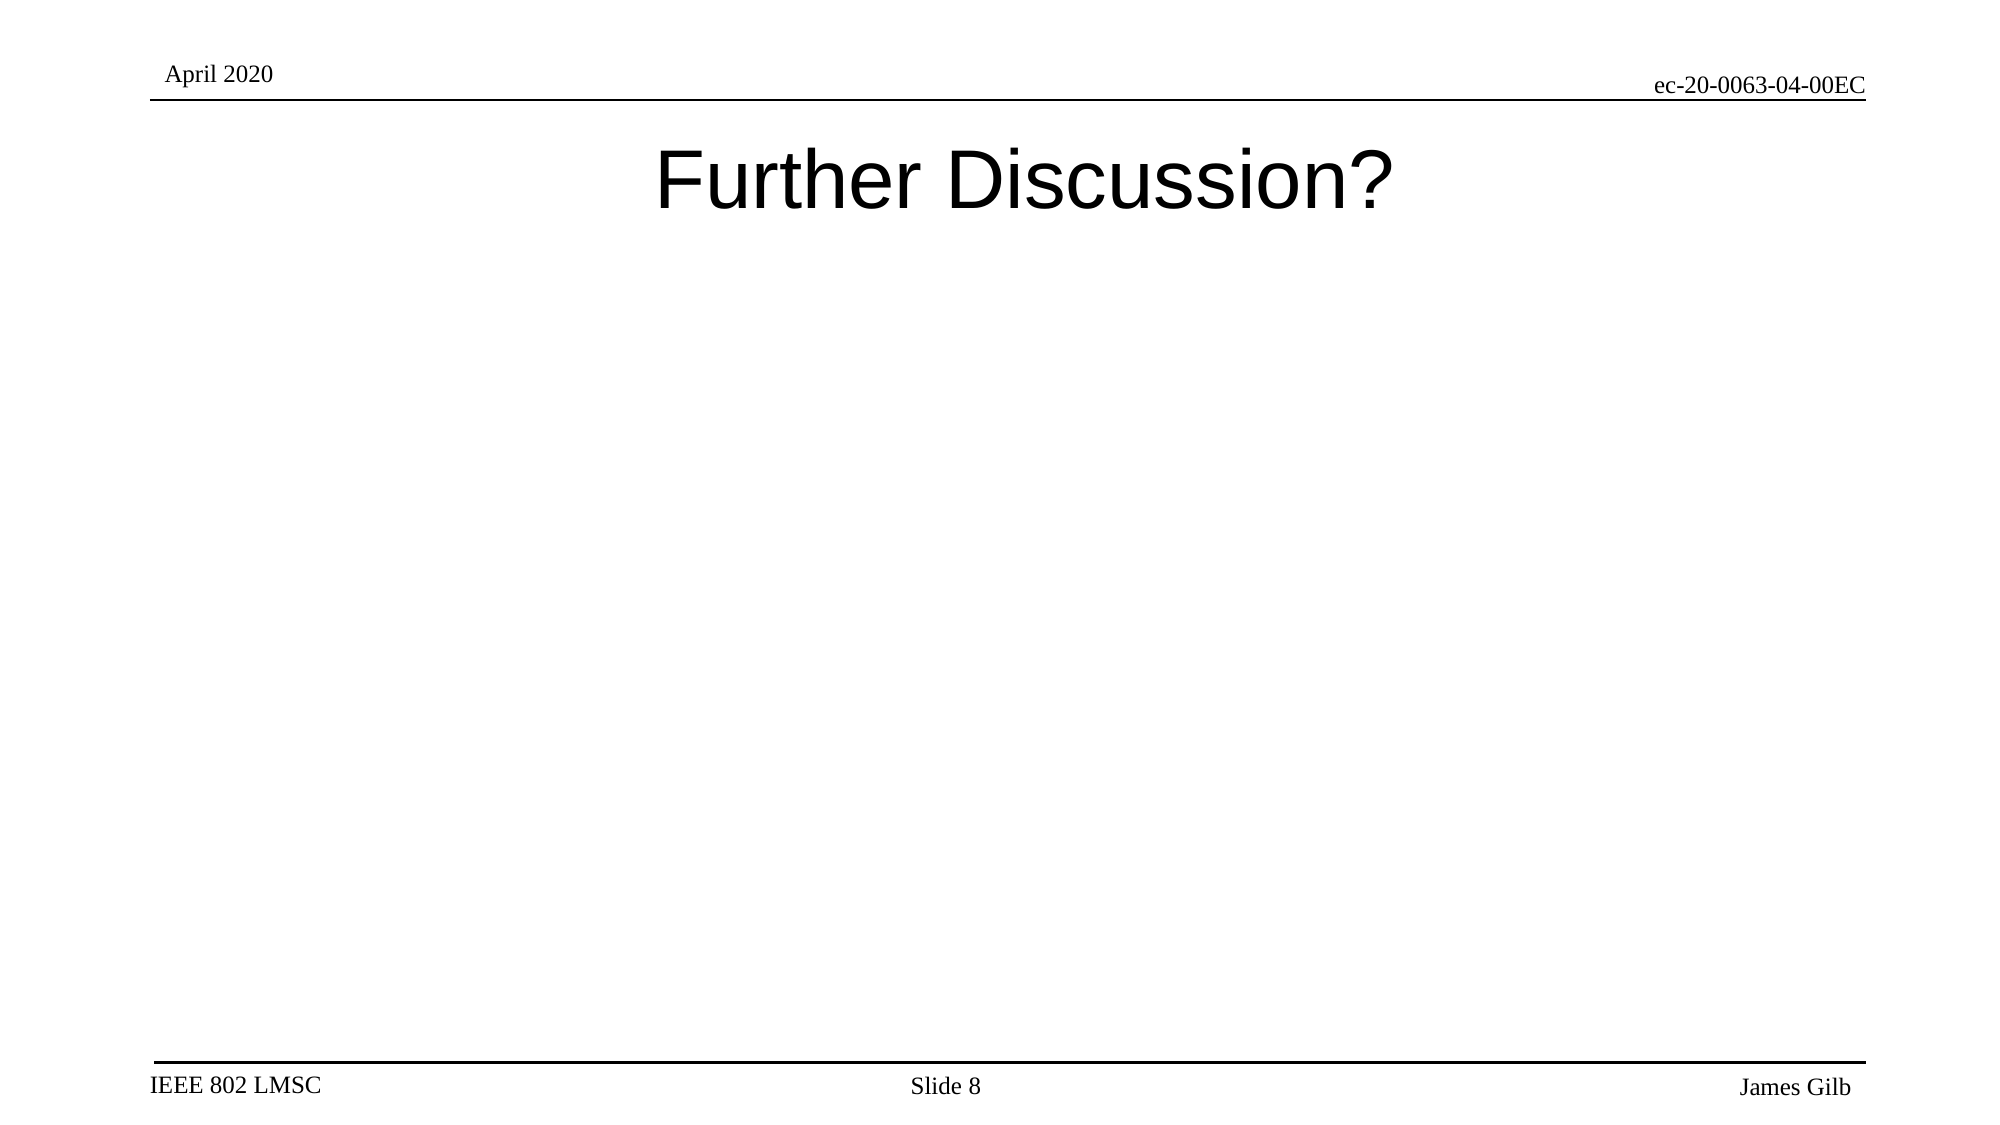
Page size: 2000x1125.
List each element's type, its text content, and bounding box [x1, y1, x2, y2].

title Further Discussion? [149, 112, 1900, 238]
